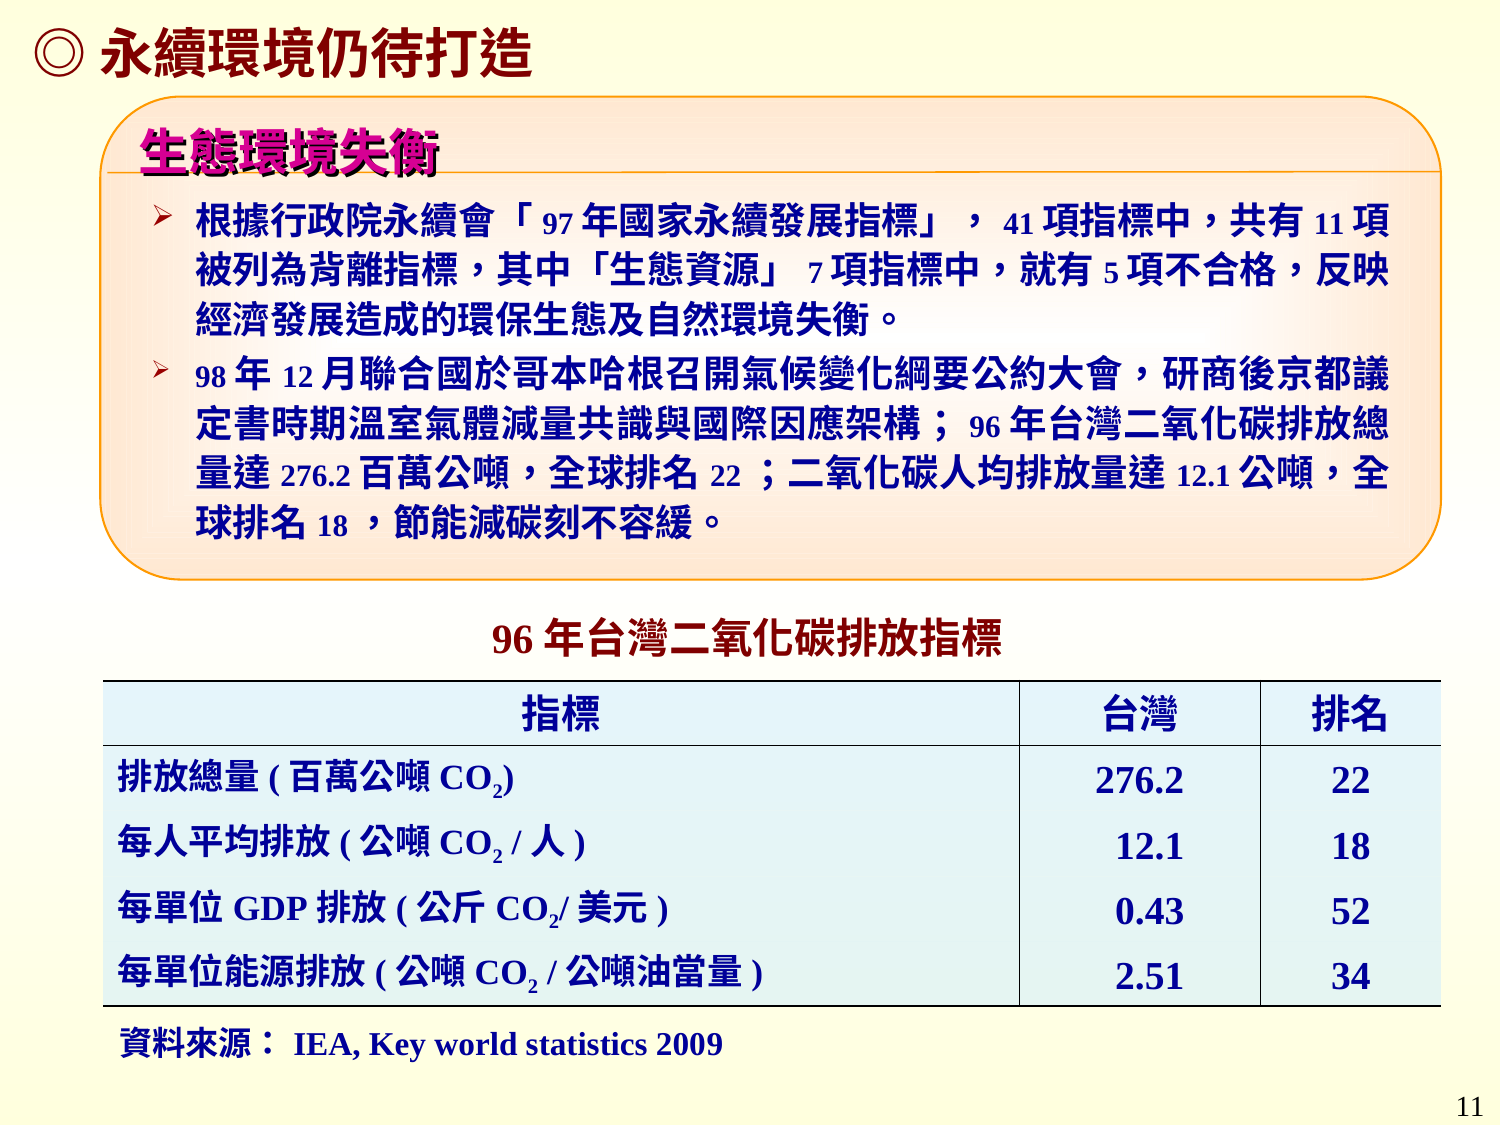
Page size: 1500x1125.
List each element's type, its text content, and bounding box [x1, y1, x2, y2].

table_header 指標 [103, 682, 1019, 745]
table_cell 排放總量(百萬公噸CO2) [103, 746, 1019, 811]
text_box [100, 121, 1442, 580]
table_cell 每人平均排放(公噸CO2 /人) [103, 811, 1019, 876]
table_cell 52 [1261, 876, 1441, 941]
text_box [786, 96, 1441, 171]
table_cell 18 [1261, 811, 1441, 876]
text_box 生態環境失衡 [123, 94, 786, 188]
table_header 台灣 [1020, 682, 1260, 745]
table_cell 2.51 [1020, 941, 1260, 1005]
table_cell 每單位能源排放(公噸CO2 /公噸油當量) [103, 941, 1019, 1005]
table_cell 276.2 [1020, 746, 1260, 811]
table_cell 0.43 [1020, 876, 1260, 941]
text_box 資料來源：IEA, Key world statistics 2009 [104, 1018, 1344, 1071]
table_cell 34 [1261, 941, 1441, 1005]
text_box 根據行政院永續會「97年國家永續發展指標」，41項指標中，共有11項被列為背離指標，其中「生態資源」7項指標中，就有5項不合格，反映經濟發展造成的環保生態及自然環境失衡。 98年12月聯合國於哥本哈根召開氣候變化綱要公約大會，研商後京都議定書時期溫室氣體減量共識與國際因應架構；96年台灣二氧化碳排放總量達276.2百萬公噸，全球排名22；二氧化碳人均排放量達12.1公噸，全球排名18，節能減碳刻不容緩。 [135, 184, 1406, 552]
text_box 96年台灣二氧化碳排放指標 [95, 603, 1400, 670]
table_cell 每單位GDP排放(公斤CO2/美元) [103, 876, 1019, 941]
table_header 排名 [1261, 682, 1441, 745]
table_cell 12.1 [1020, 811, 1260, 876]
table_cell 22 [1261, 746, 1441, 811]
text_box ◎永續環境仍待打造 [17, 11, 691, 93]
